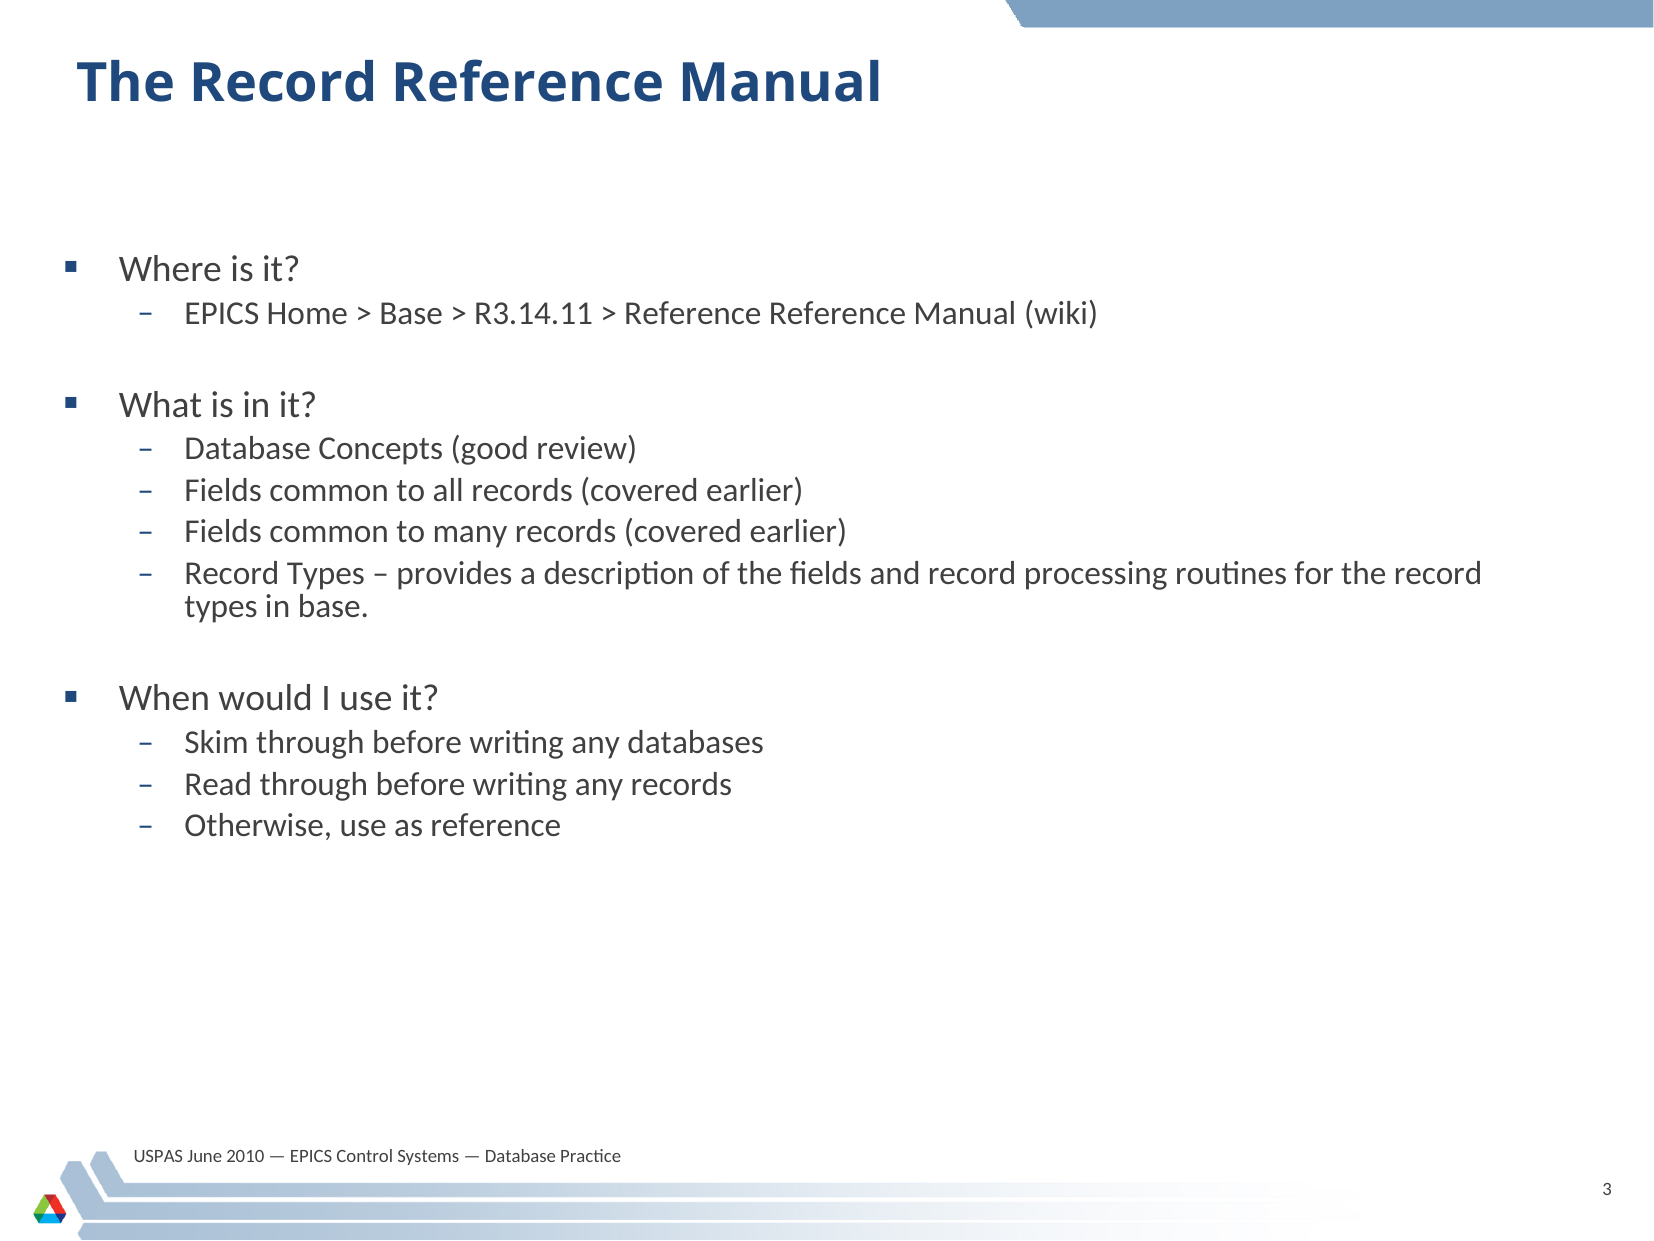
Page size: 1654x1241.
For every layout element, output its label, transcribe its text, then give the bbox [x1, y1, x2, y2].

picture [0, 0, 1654, 29]
picture [0, 1143, 1654, 1240]
title The Record Reference Manual [61, 51, 1500, 123]
list Where is it? EPICS Home > Base > R3.14.11 > Reference Reference Manual (wiki) What is in it? Database Concepts (good review) Fields common to all records (covered earlier) Fields common to many records (covered earlier) Record Types – provides a description of the fields and record processing routines for the record types in base. When would I use it? Skim through before writing any databases Read through before writing any records Otherwise, use as reference [62, 253, 1498, 922]
